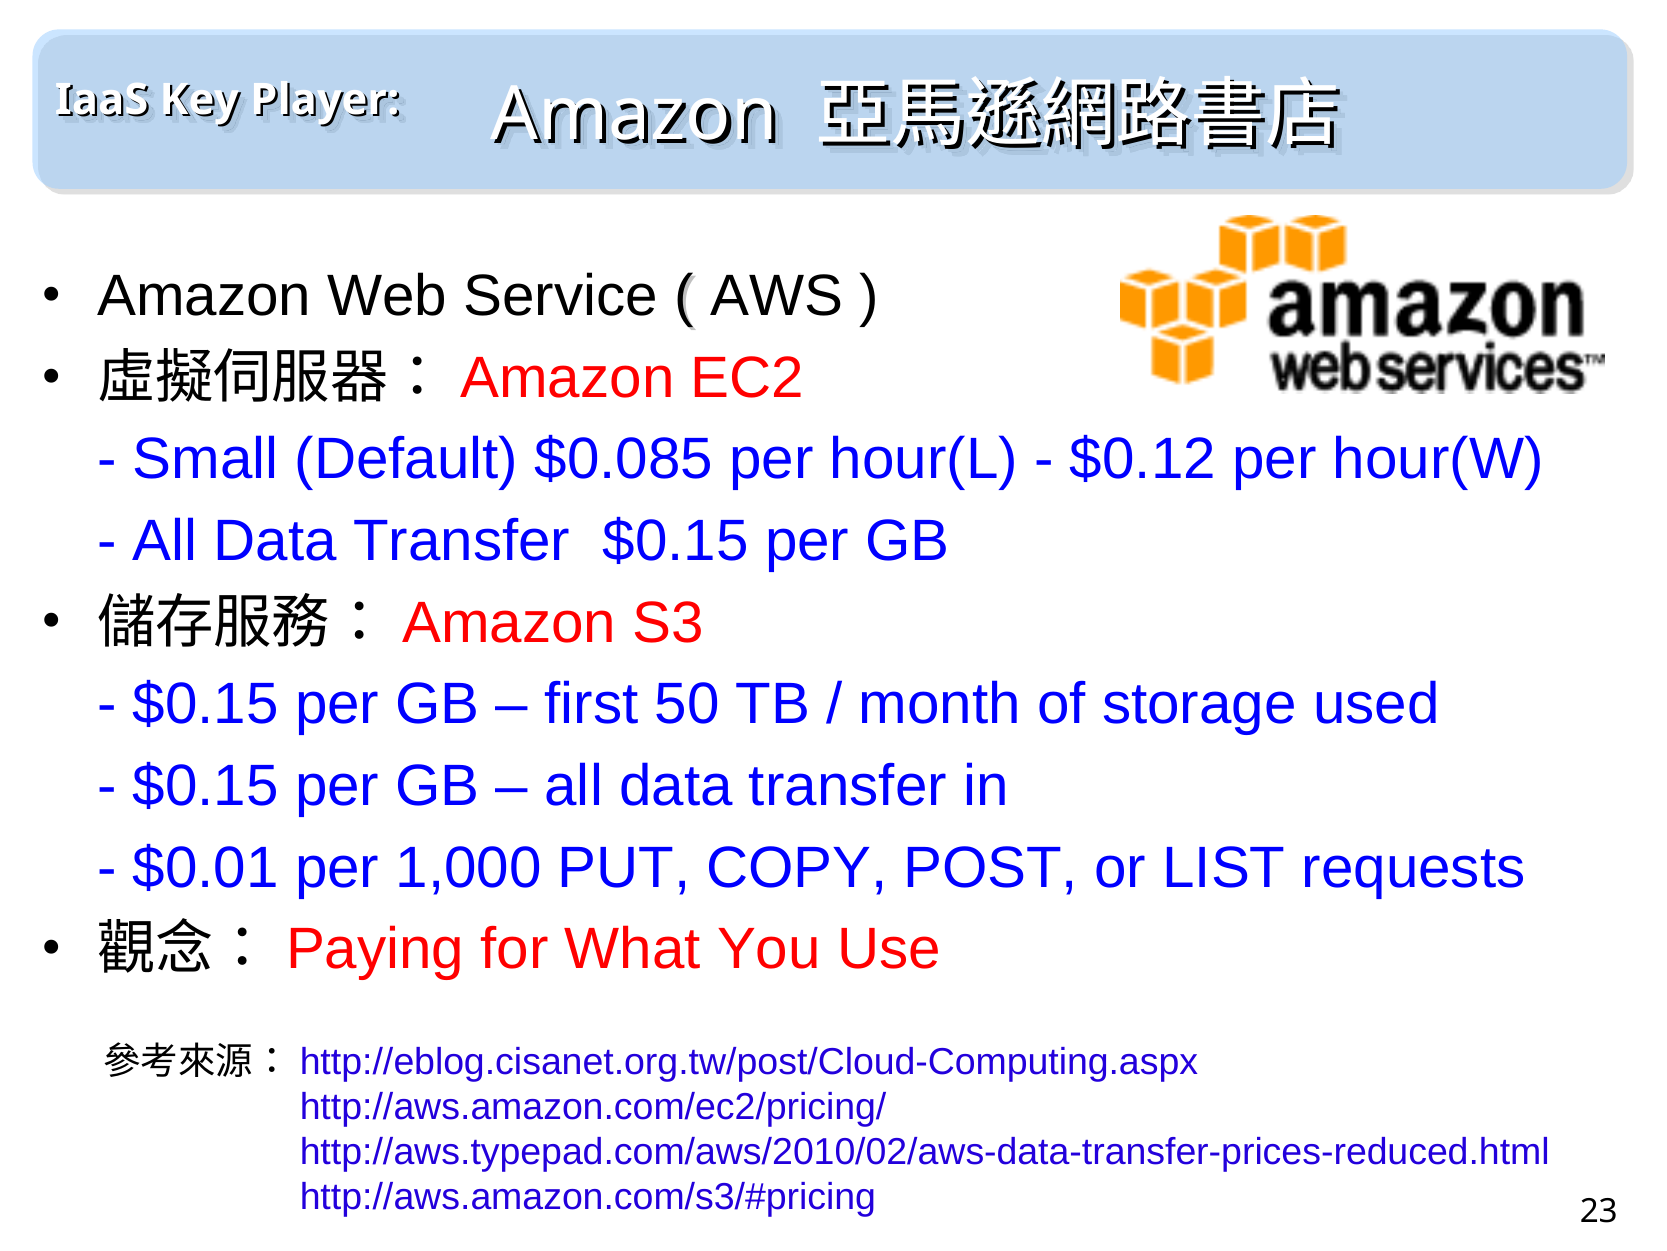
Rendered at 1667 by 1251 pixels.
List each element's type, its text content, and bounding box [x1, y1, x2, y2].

text_box IaaS Key Player: Amazon 亞馬遜網路書店 [32, 29, 1628, 189]
text_box 參考來源：http://eblog.cisanet.org.tw/post/Cloud-Computing.aspx http://aws.amazon.com/ec2/pricing/ http://aws.typepad.com/aws/2010/02/aws-data-transfer-prices-reduced.html http://aws.amazon.com/s3/#pricing [88, 1029, 1654, 1225]
list Amazon Web Service ( AWS ) 虛擬伺服器：Amazon EC2 - Small (Default) $0.085 per hour(L) - $0.12 per hour(W) - All Data Transfer $0.15 per GB 儲存服務：Amazon S3 - $0.15 per GB – first 50 TB / month of storage used - $0.15 per GB – all data transfer in - $0.01 per 1,000 PUT, COPY, POST, or LIST requests 觀念：Paying for What You Use [41, 259, 1607, 1081]
picture [1120, 215, 1605, 394]
